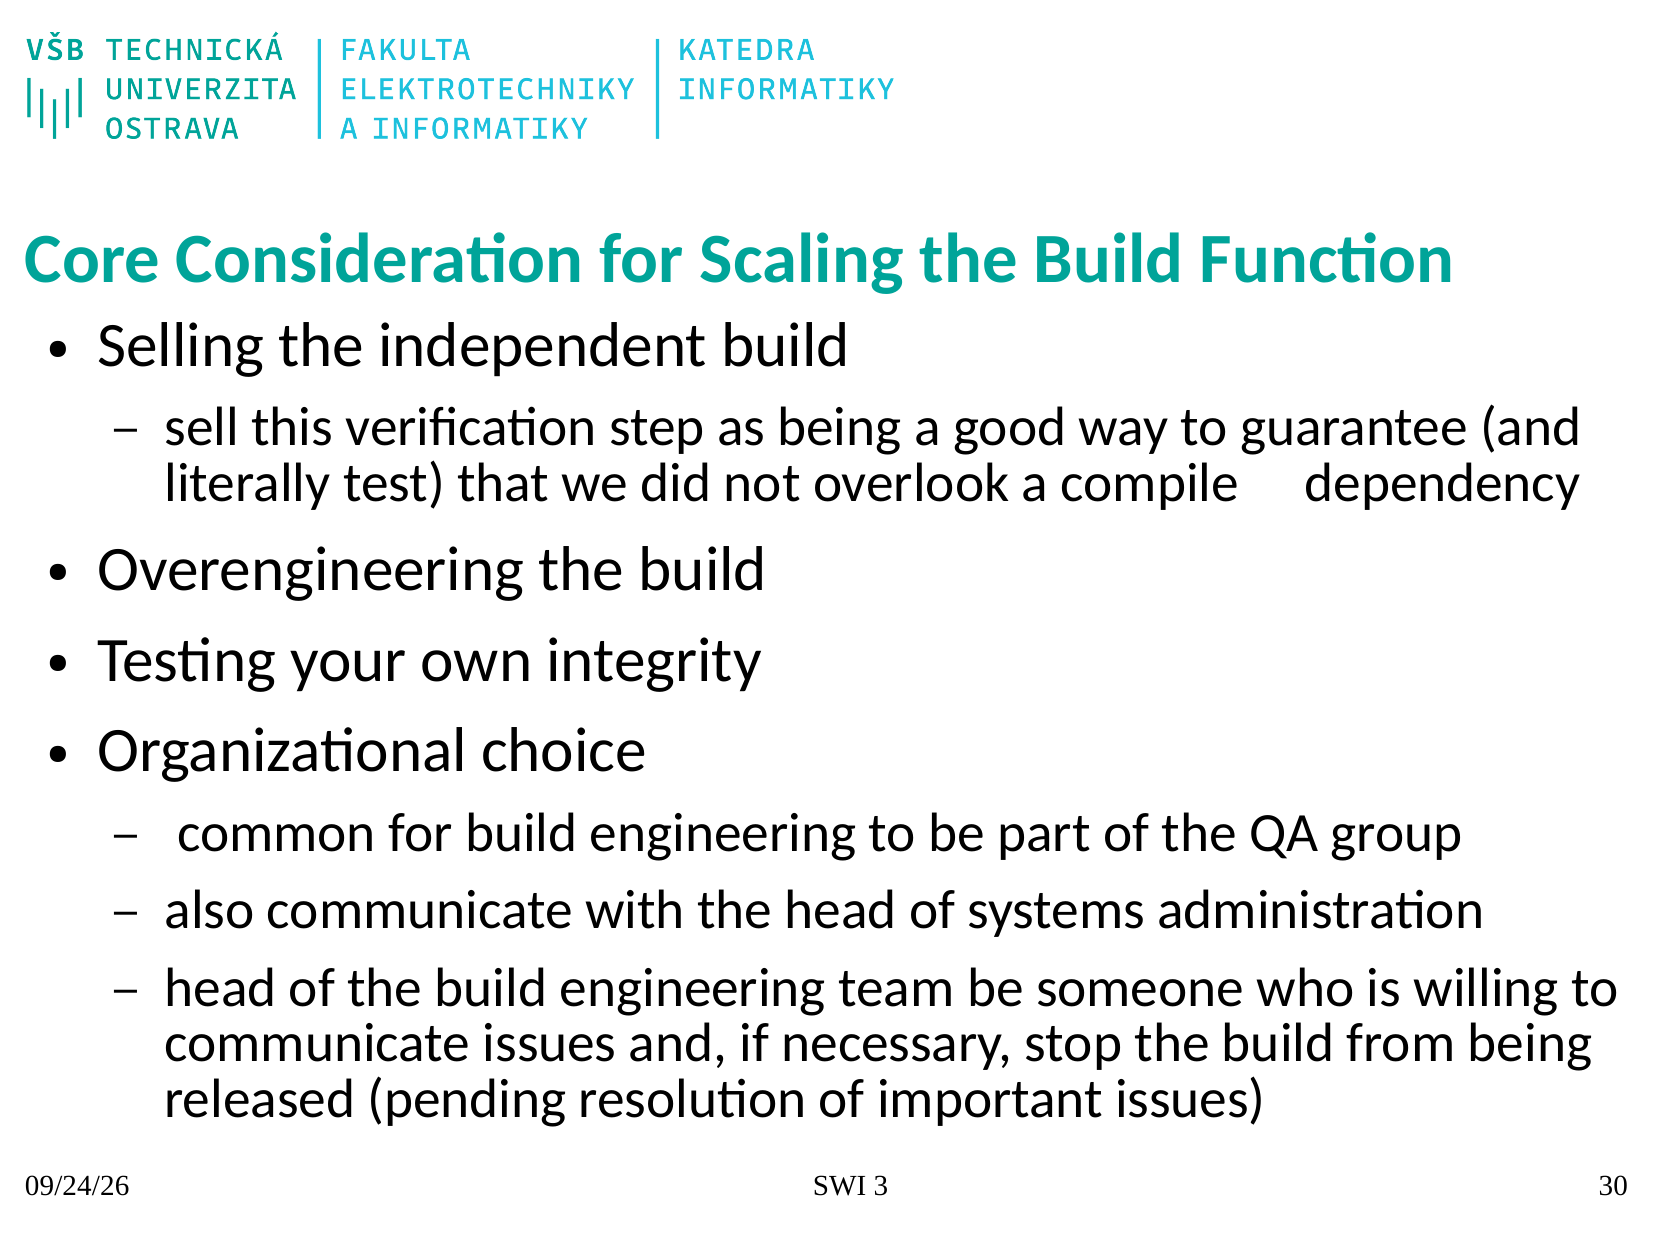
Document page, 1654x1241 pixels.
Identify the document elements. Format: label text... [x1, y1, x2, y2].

list Selling the independent build sell this verification step as being a good way to guarantee (and literally test) that we did not overlook a compile dependency Overengineering the build Testing your own integrity Organizational choice common for build engineering to be part of the QA group also communicate with the head of systems administration head of the build engineering team be someone who is willing to communicate issues and, if necessary, stop the build from being released (pending resolution of important issues) [30, 318, 1629, 1146]
picture [26, 31, 894, 139]
title Core Consideration for Scaling the Build Function [24, 169, 1629, 300]
